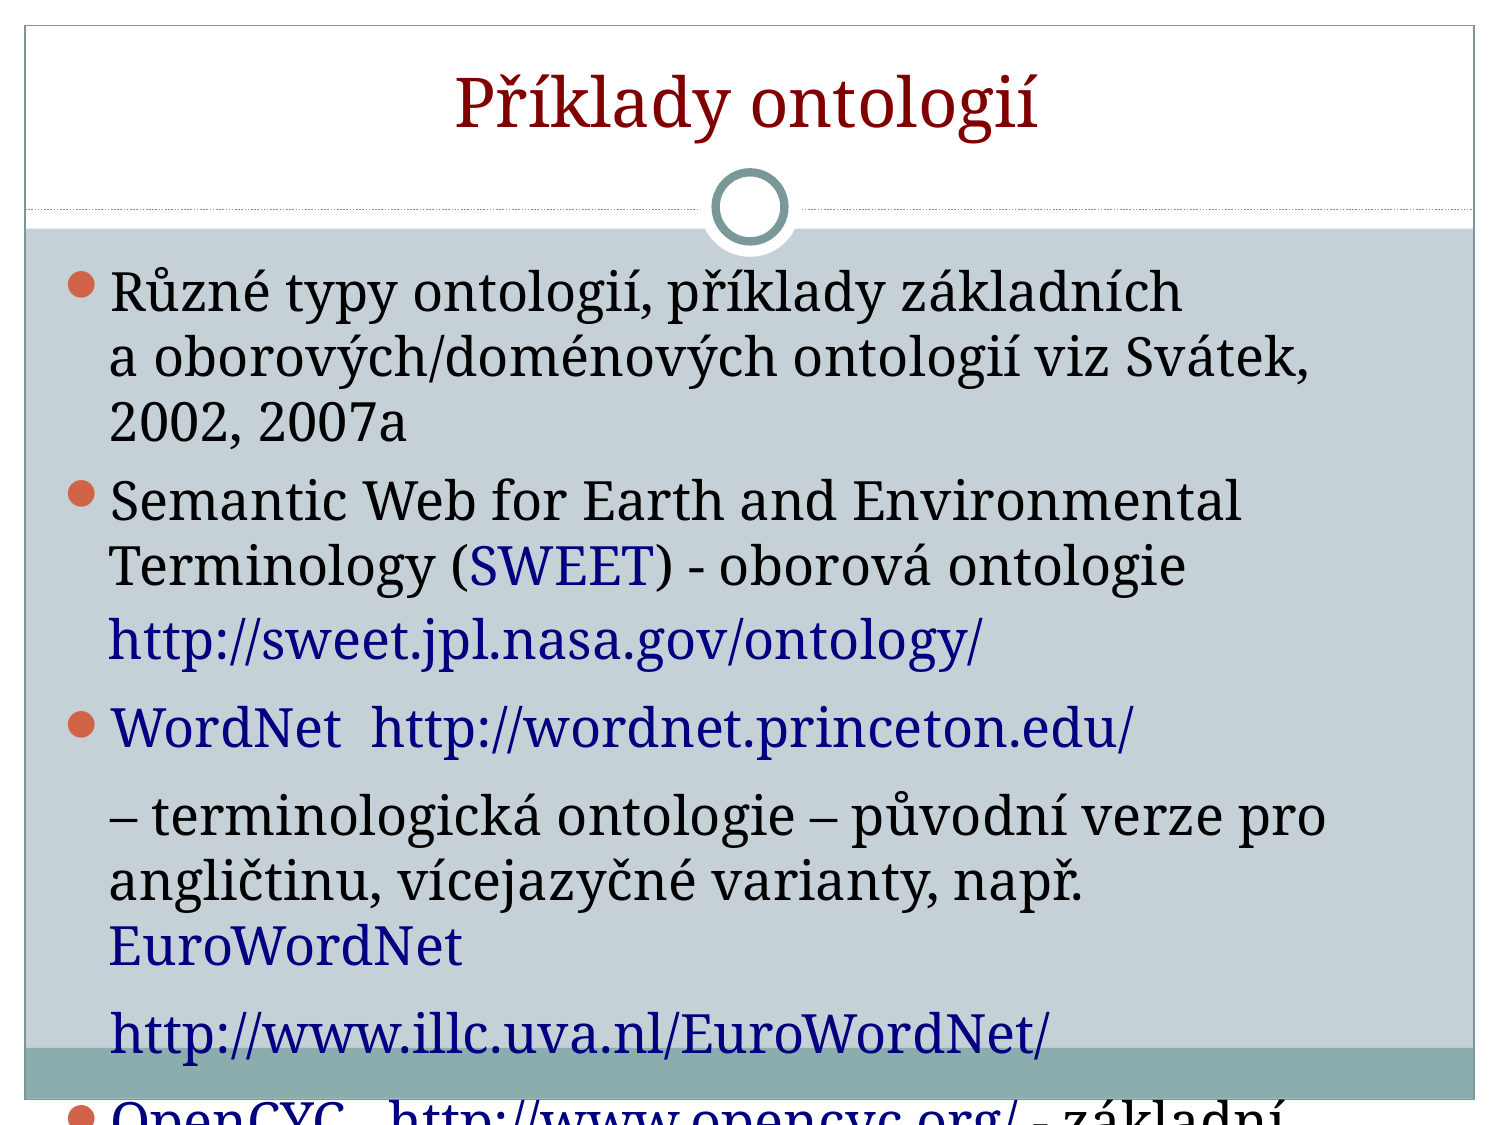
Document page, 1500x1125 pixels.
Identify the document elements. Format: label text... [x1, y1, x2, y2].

title Příklady ontologií [46, 29, 1447, 170]
list Různé typy ontologií, příklady základních a oborových/doménových ontologií viz Svátek, 2002, 2007a Semantic Web for Earth and Environmental Terminology (SWEET) - oborová ontologie http://sweet.jpl.nasa.gov/ontology/ WordNet http://wordnet.princeton.edu/ – terminologická ontologie – původní verze pro angličtinu, vícejazyčné varianty, např. EuroWordNet http://www.illc.uva.nl/EuroWordNet/ OpenCYC http://www.opencyc.org/ - základní ontologie [49, 249, 1450, 1116]
